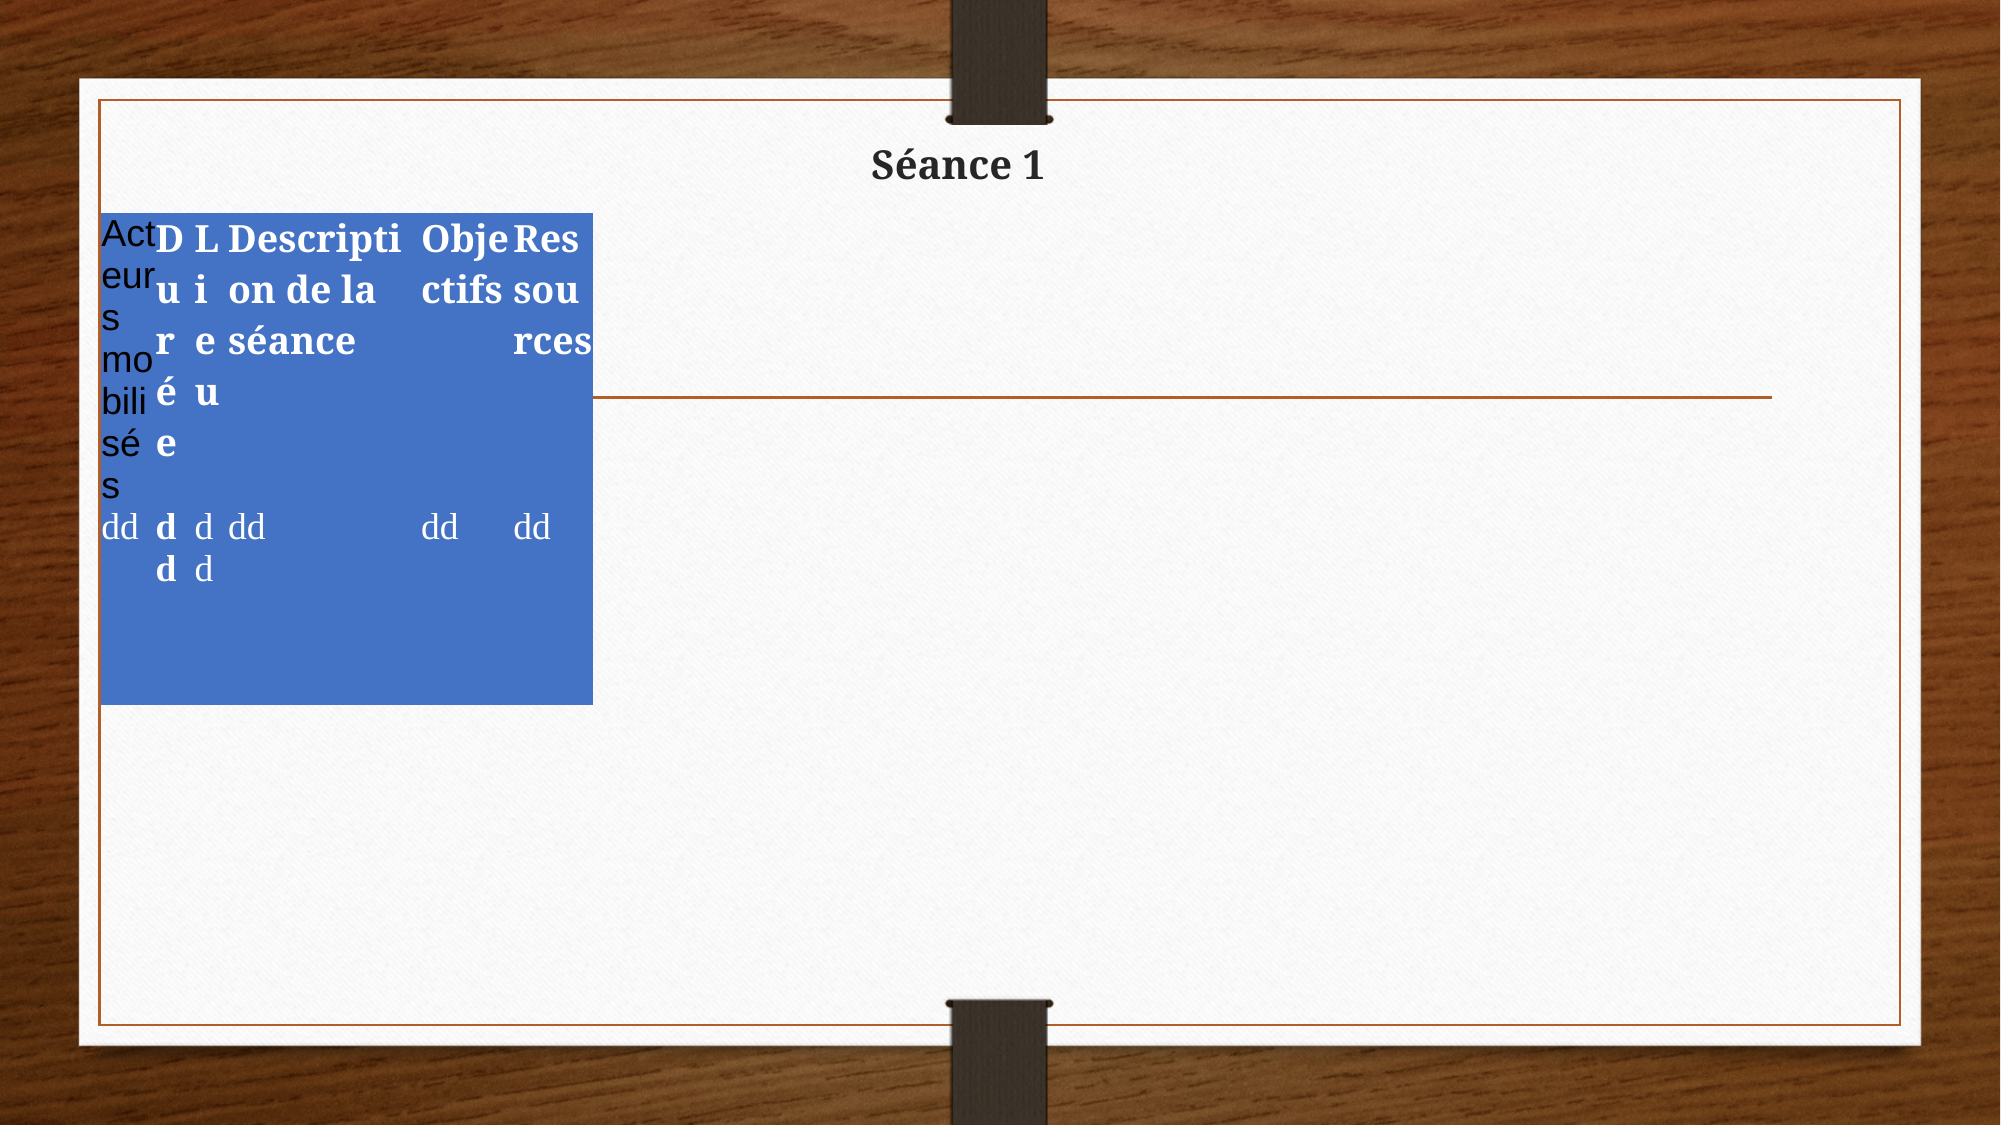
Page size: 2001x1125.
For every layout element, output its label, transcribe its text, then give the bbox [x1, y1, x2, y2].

table_header Lieu [195, 227, 199, 250]
table_cell dd [199, 565, 207, 579]
table_header Lieu [195, 213, 228, 507]
table_cell dd [513, 507, 593, 705]
table_cell dd [228, 507, 421, 705]
table_header Durée [165, 228, 175, 250]
table_cell dd [101, 507, 156, 705]
table_header Acteurs mobilisés [101, 213, 156, 507]
table_header Description de la séance [228, 213, 421, 507]
table_header Durée [156, 213, 195, 507]
table_cell dd [195, 507, 228, 705]
table_header Objectifs [421, 213, 513, 507]
table_cell dd [421, 507, 513, 705]
table_header Ressources [513, 213, 593, 507]
table_cell dd [156, 507, 195, 705]
title Séance 1 [170, 132, 1746, 196]
table_cell dd [199, 523, 207, 537]
